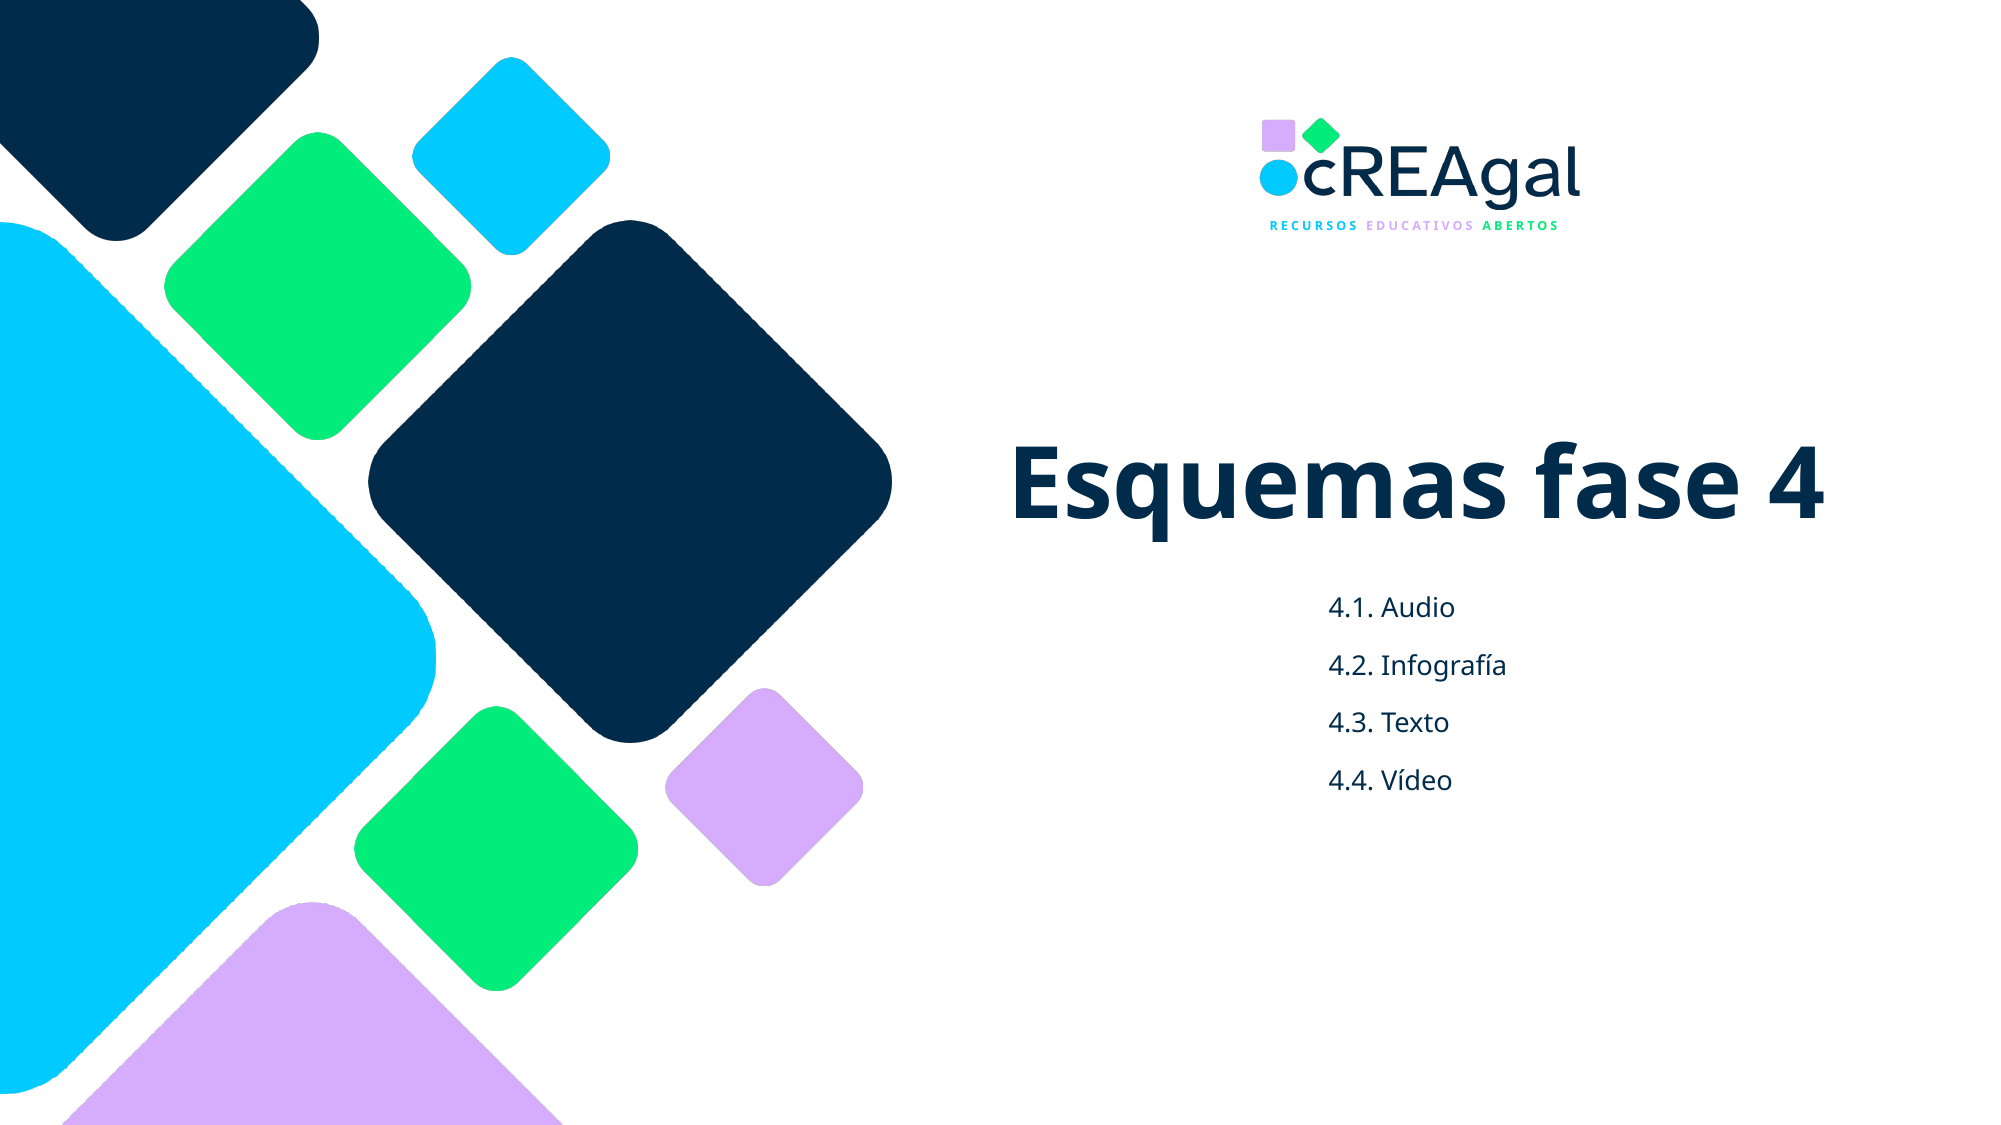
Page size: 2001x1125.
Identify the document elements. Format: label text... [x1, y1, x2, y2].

picture [0, 0, 892, 1125]
picture [515, 57, 610, 149]
picture [1259, 118, 1580, 210]
title Esquemas fase 4 [974, 309, 1861, 650]
list 4.1. Audio 4.2. Infografía 4.3. Texto 4.4. Vídeo [1328, 590, 1565, 798]
